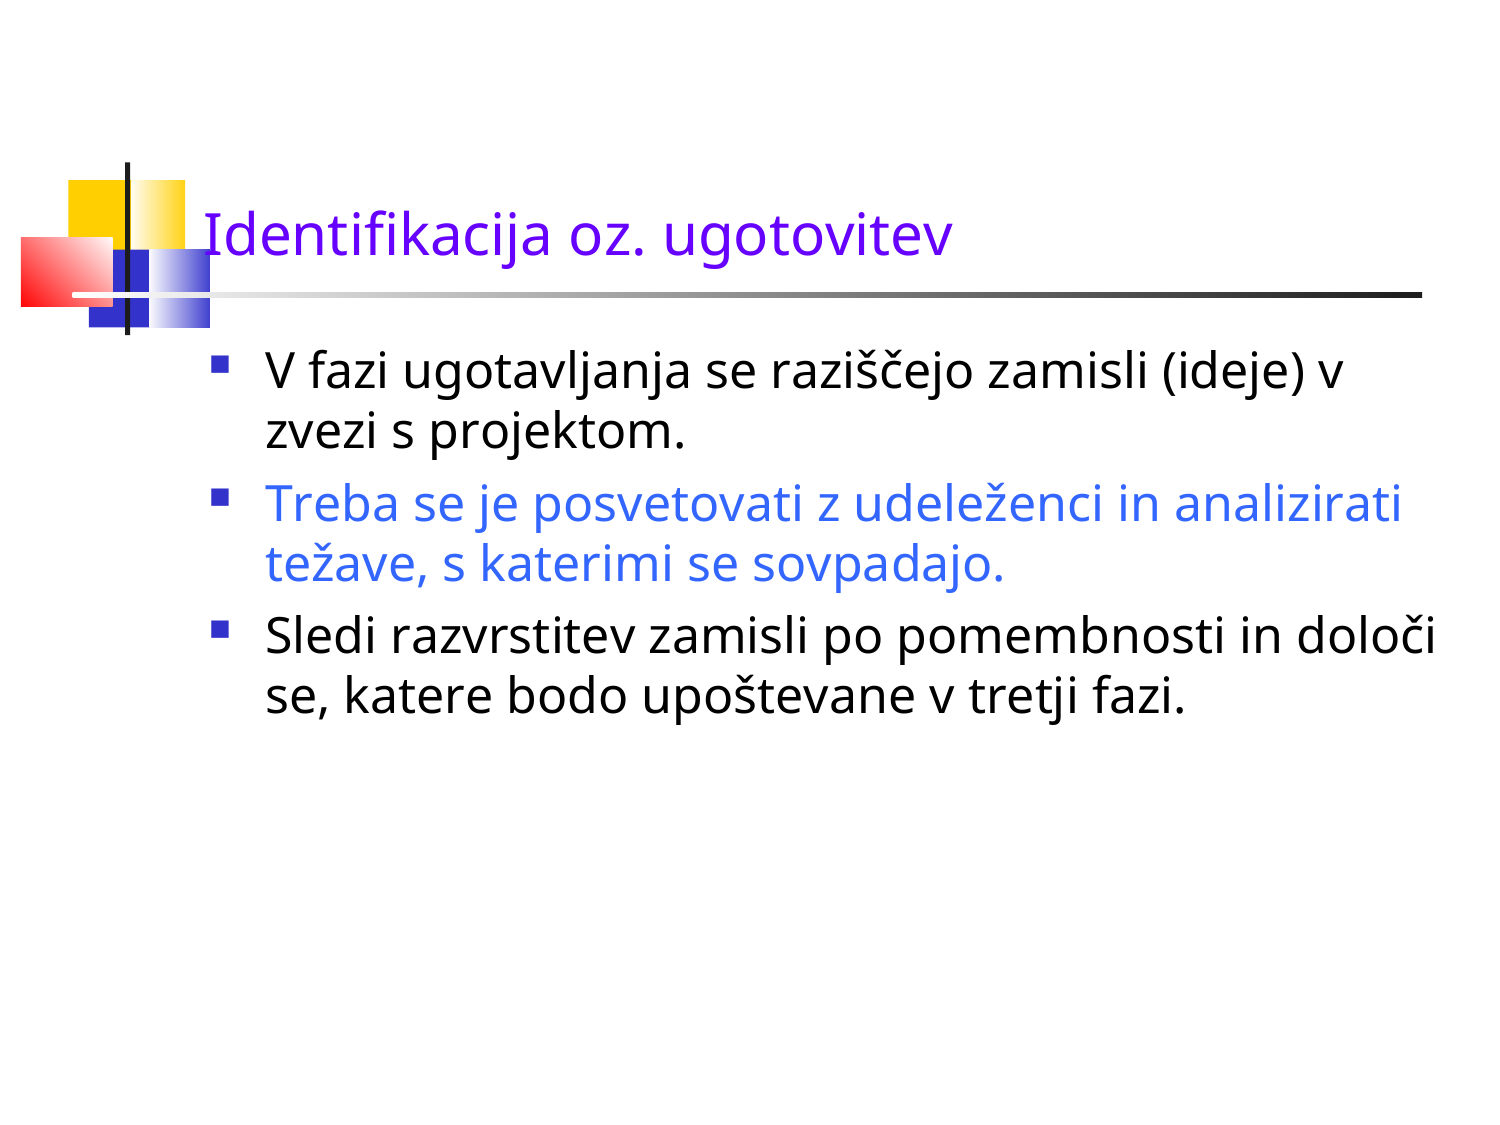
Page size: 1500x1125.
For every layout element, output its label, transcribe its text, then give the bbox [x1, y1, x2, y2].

title Identifikacija oz. ugotovitev [188, 35, 1468, 276]
list V fazi ugotavljanja se raziščejo zamisli (ideje) v zvezi s projektom. Treba se je posvetovati z udeleženci in analizirati težave, s katerimi se sovpadajo. Sledi razvrstitev zamisli po pomembnosti in določi se, katere bodo upoštevane v tretji fazi. [193, 331, 1469, 1007]
